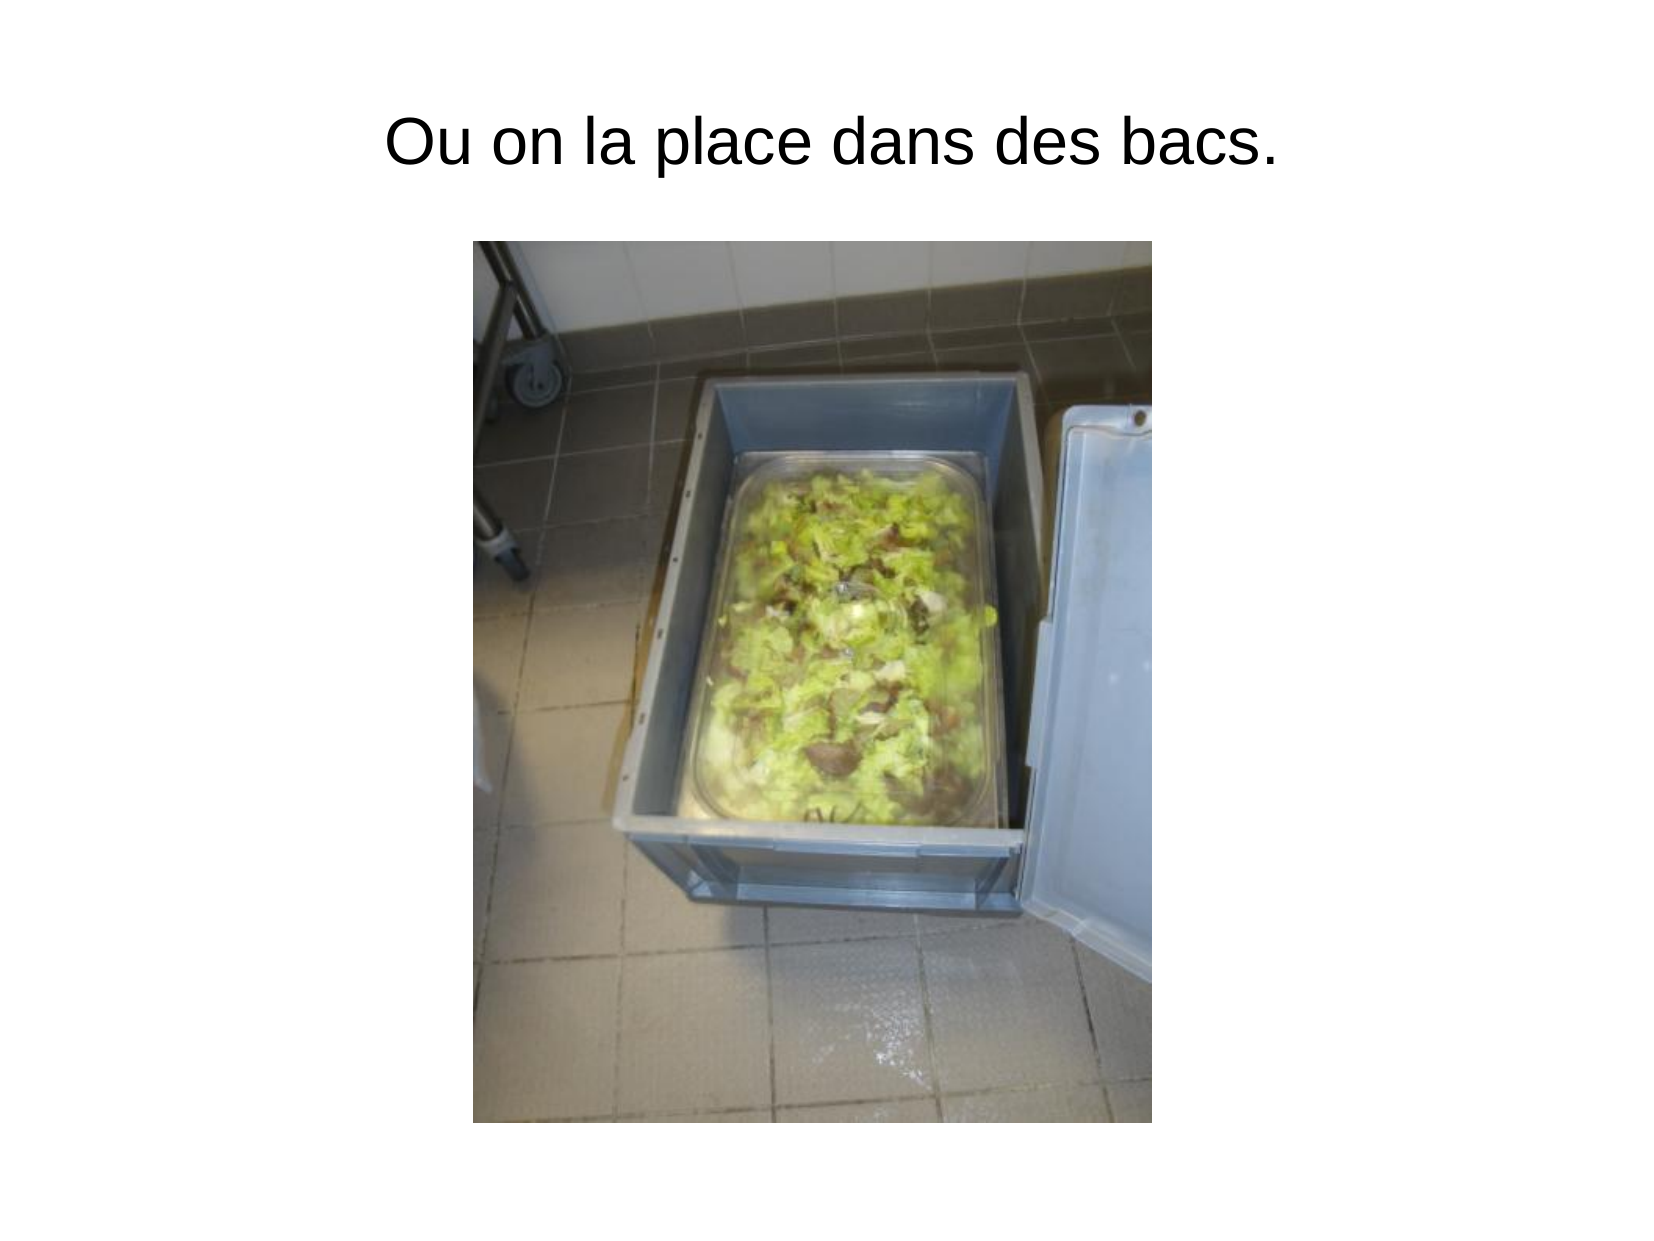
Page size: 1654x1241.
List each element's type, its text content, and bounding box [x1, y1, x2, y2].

title Ou on la place dans des bacs. [88, 43, 1577, 237]
picture [473, 241, 1152, 1123]
